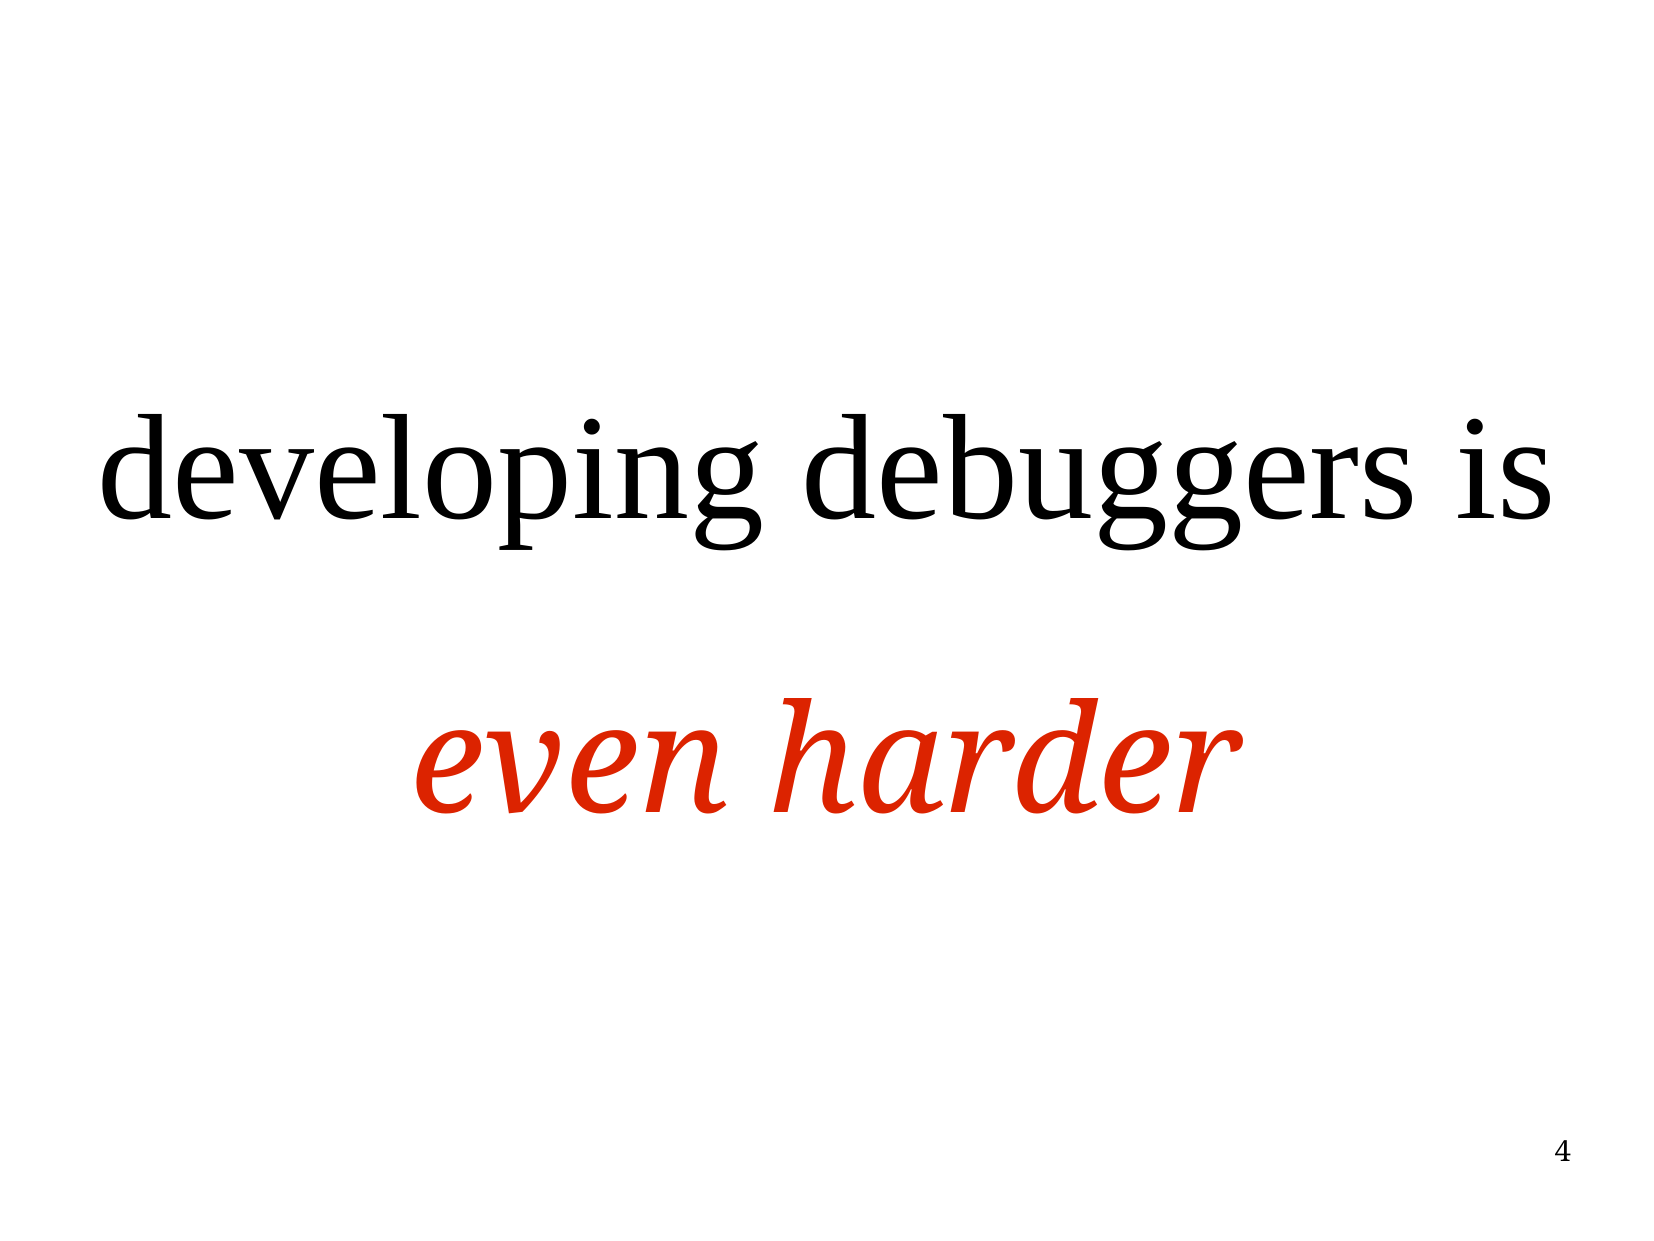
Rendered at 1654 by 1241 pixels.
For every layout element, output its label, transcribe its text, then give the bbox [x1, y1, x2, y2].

subtitle developing debuggers is even harder [82, 49, 1571, 1109]
